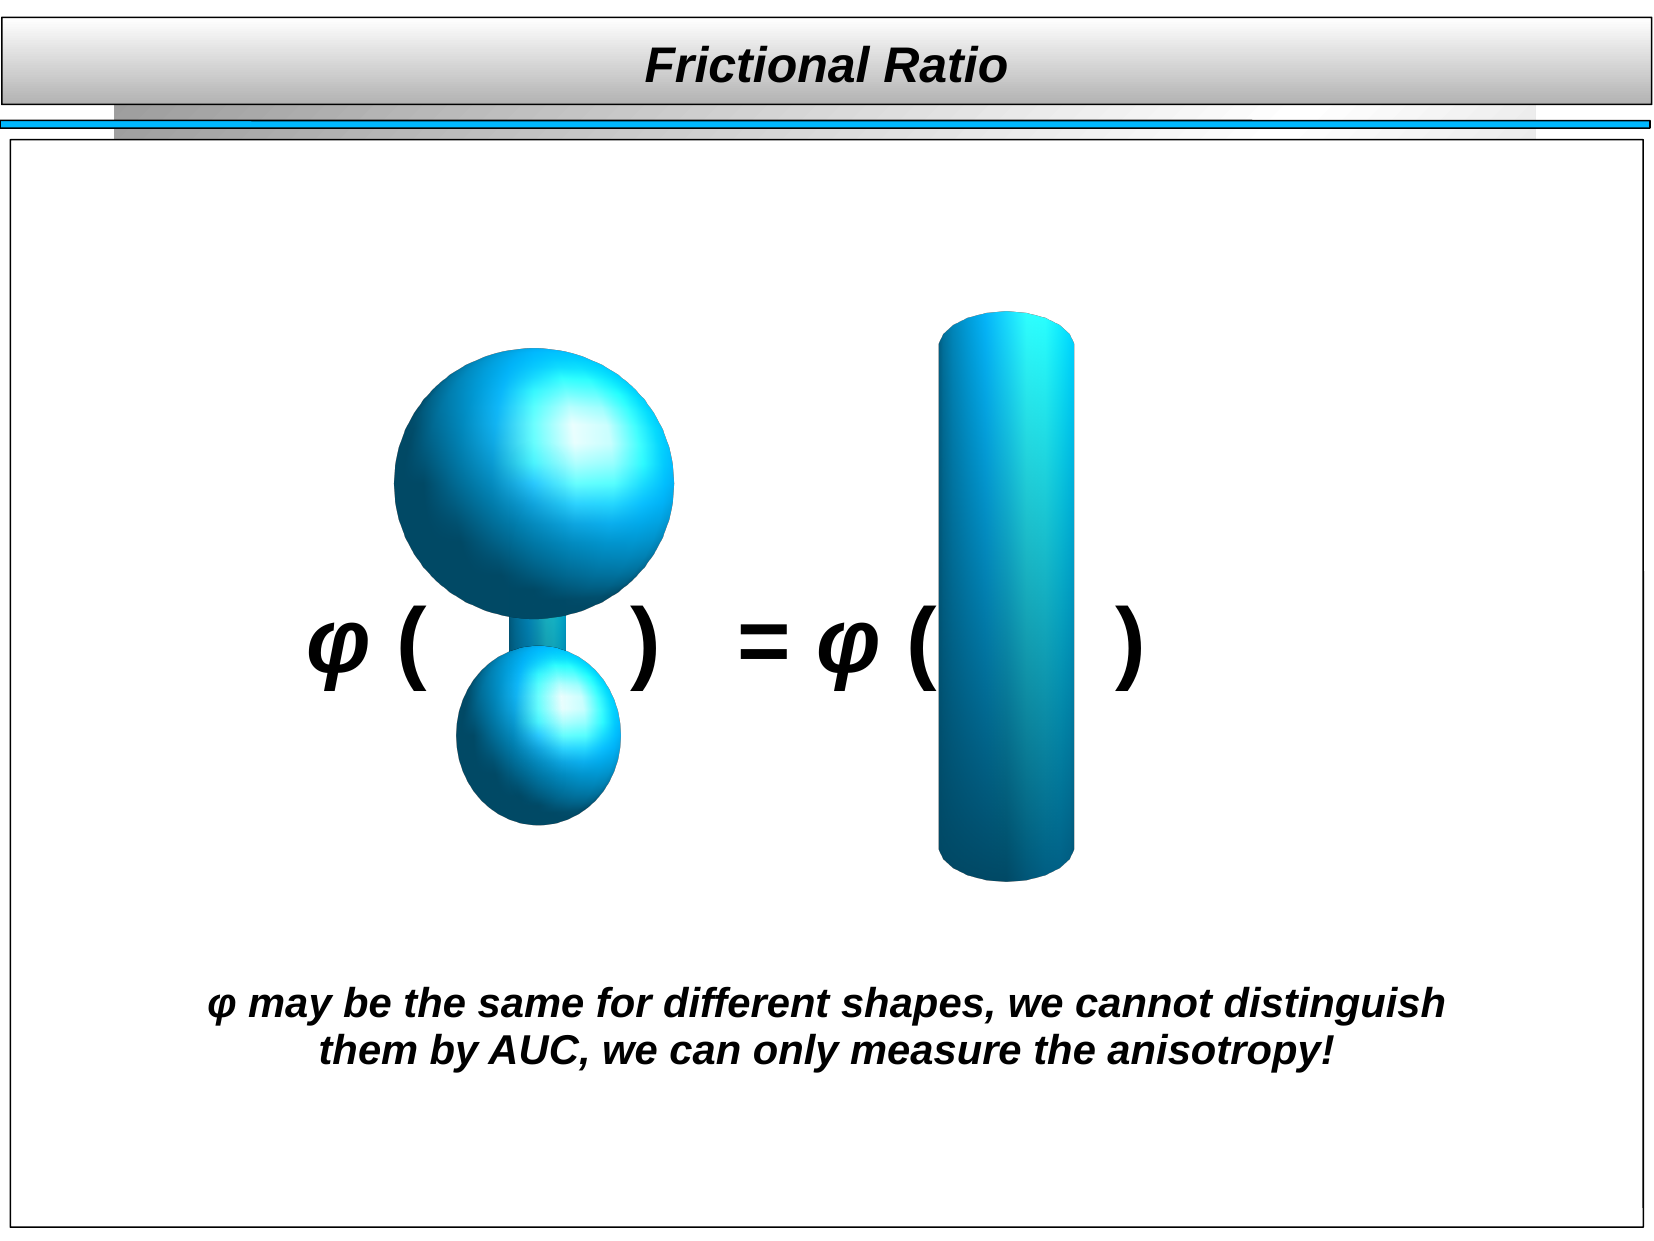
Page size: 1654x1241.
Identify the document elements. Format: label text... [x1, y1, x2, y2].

text_box φ may be the same for different shapes, we cannot distinguish them by AUC, we can only measure the anisotropy! [191, 972, 1462, 1081]
text_box φ ( ) = φ ( ) [265, 581, 938, 700]
text_box Frictional Ratio [1, 17, 1652, 105]
text_box φ ( ) = φ ( ) [1075, 581, 1239, 700]
text_box [0, 120, 1651, 129]
text_box [10, 139, 1644, 1228]
